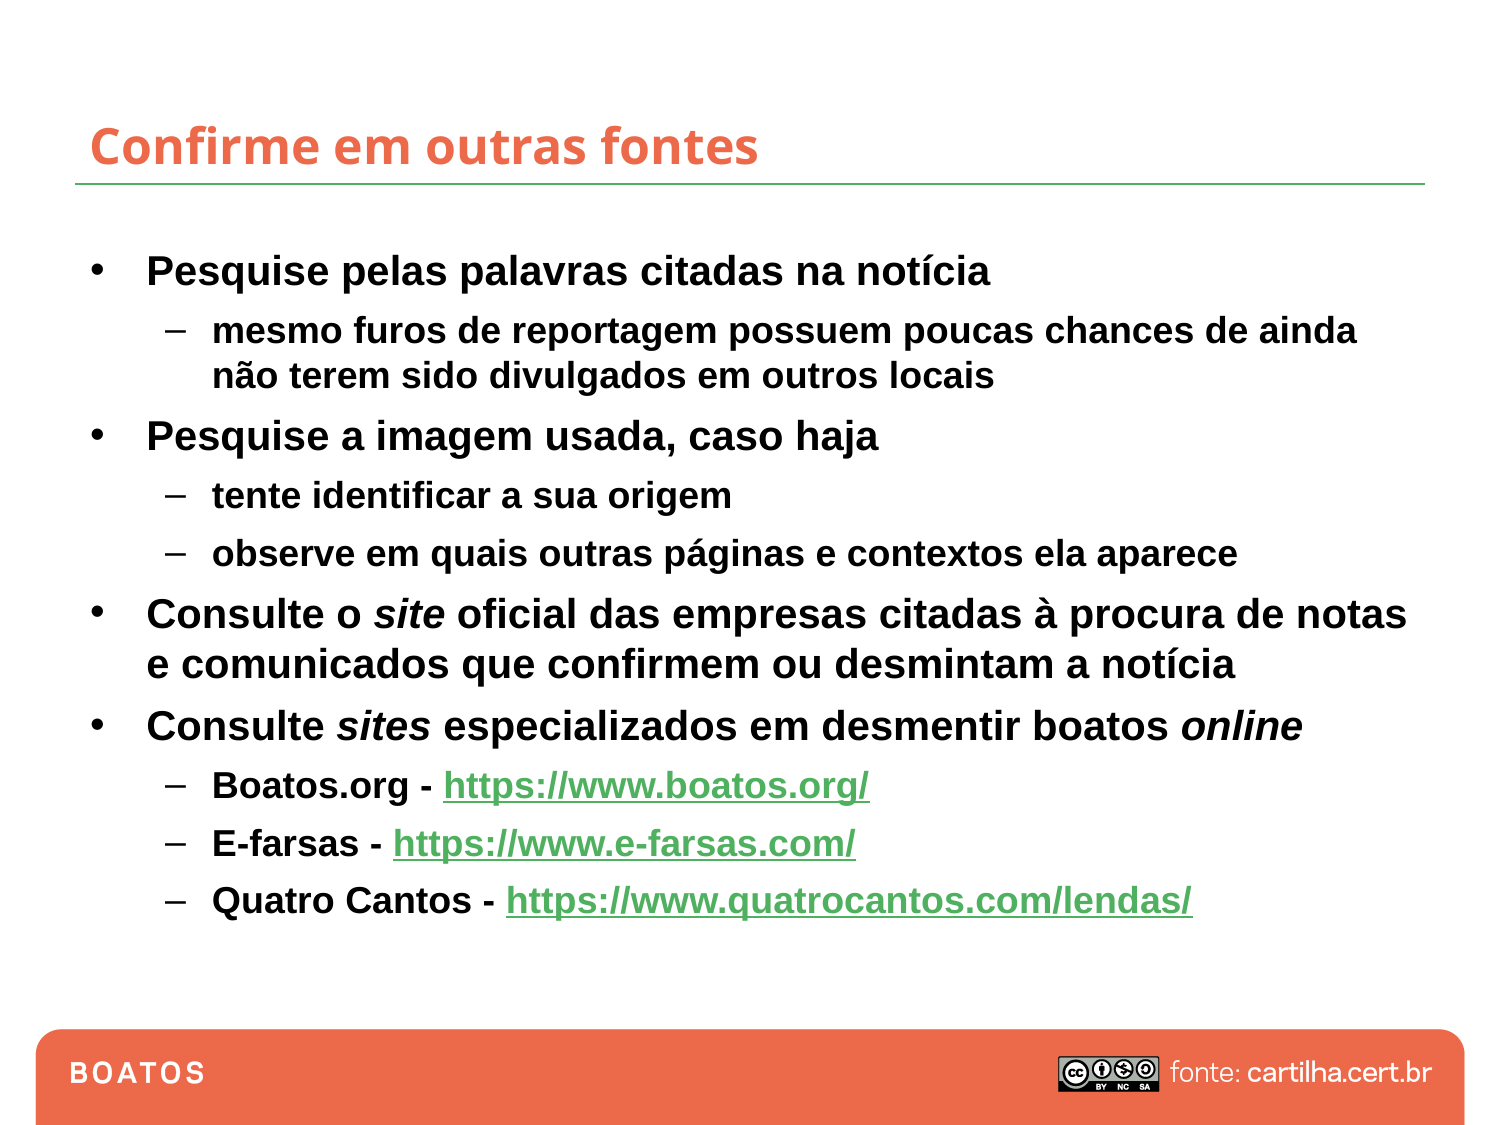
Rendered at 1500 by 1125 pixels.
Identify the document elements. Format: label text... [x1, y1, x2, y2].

list Pesquise pelas palavras citadas na notícia mesmo furos de reportagem possuem poucas chances de ainda não terem sido divulgados em outros locais Pesquise a imagem usada, caso haja tente identificar a sua origem observe em quais outras páginas e contextos ela aparece Consulte o site oficial das empresas citadas à procura de notas e comunicados que confirmem ou desmintam a notícia Consulte sites especializados em desmentir boatos online Boatos.org - https://www.boatos.org/ E-farsas - https://www.e-farsas.com/ Quatro Cantos - https://www.quatrocantos.com/lendas/ [75, 236, 1425, 979]
picture [0, 0, 1500, 1125]
title Confirme em outras fontes [75, 54, 1425, 182]
